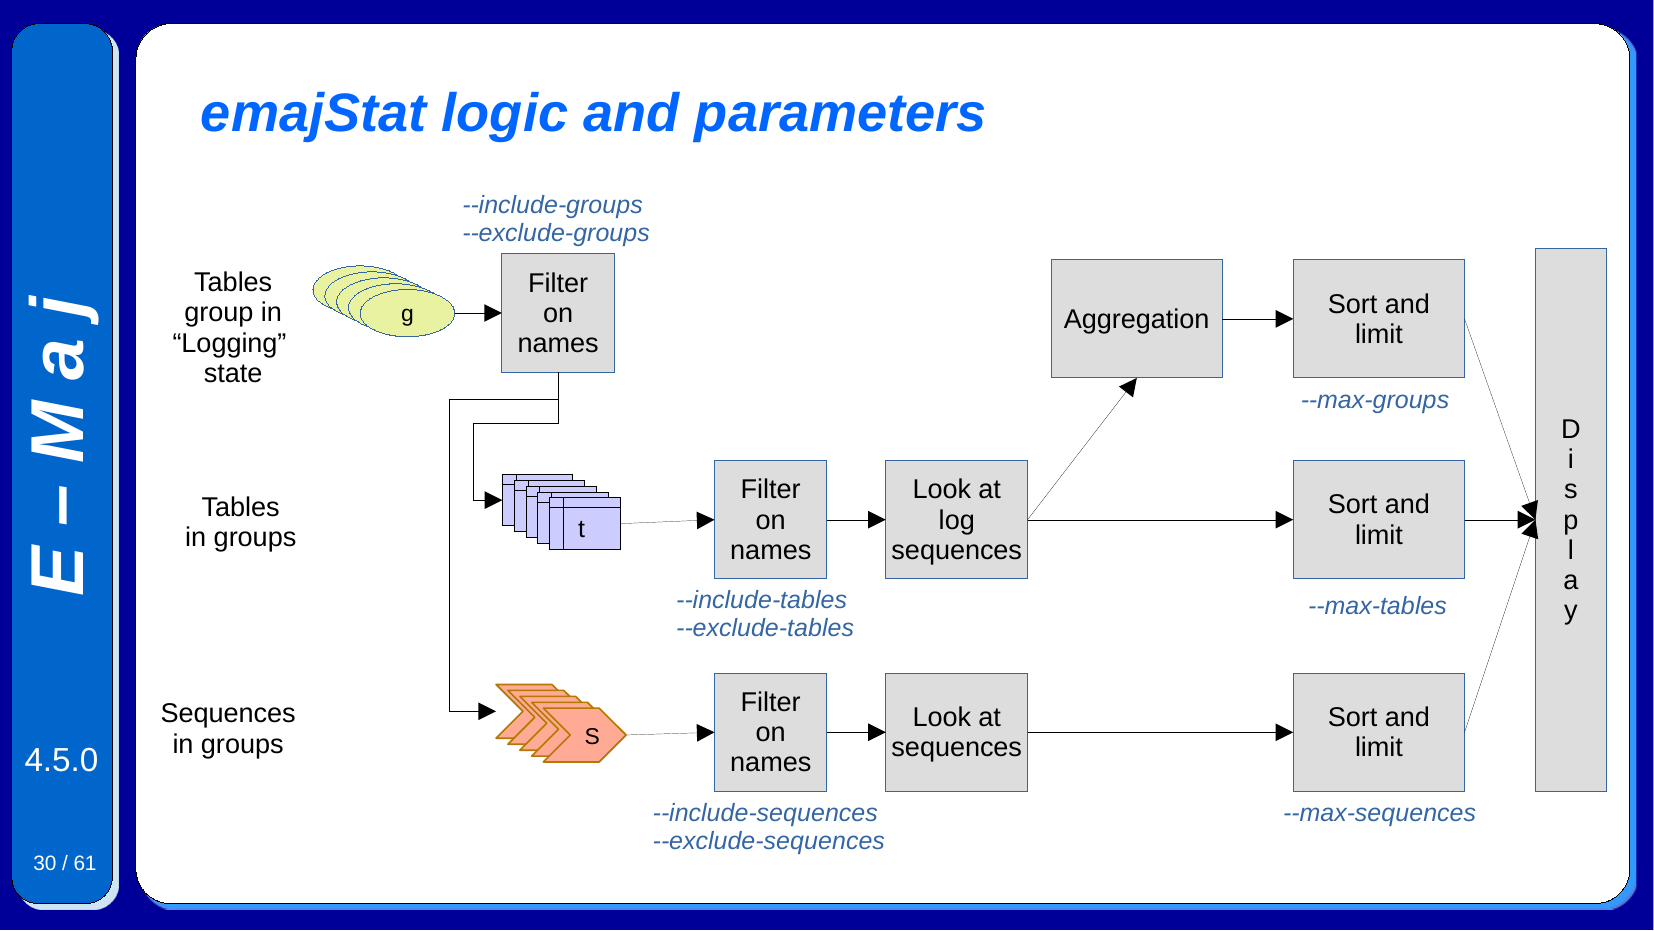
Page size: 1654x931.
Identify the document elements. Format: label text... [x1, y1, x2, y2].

text_box --include-sequences --exclude-sequences [637, 791, 910, 863]
text_box Filter on names [714, 673, 827, 791]
text_box Aggregation [1051, 259, 1223, 378]
text_box Filter on names [714, 460, 827, 578]
text_box g [360, 289, 455, 337]
text_box --max-tables [1293, 584, 1471, 628]
title emajStat logic and parameters [200, 34, 1575, 191]
text_box S [543, 708, 626, 762]
text_box D i s p l a y [1535, 248, 1607, 792]
text_box Look at sequences [885, 673, 1028, 792]
text_box --max-sequences [1268, 791, 1495, 835]
text_box S [496, 684, 558, 739]
text_box Sequences in groups [145, 691, 311, 767]
text_box Look at log sequences [885, 460, 1028, 579]
text_box t [549, 497, 621, 550]
text_box Sort and limit [1293, 259, 1465, 378]
text_box --include-tables --exclude-tables [661, 578, 888, 650]
text_box Tables group in “Logging” state [157, 259, 309, 396]
text_box Sort and limit [1293, 460, 1465, 579]
text_box Sort and limit [1293, 673, 1465, 791]
text_box --include-groups --exclude-groups [447, 183, 674, 254]
text_box --max-groups [1286, 378, 1465, 421]
text_box Tables in groups [170, 484, 312, 560]
text_box [502, 474, 609, 544]
text_box [507, 690, 594, 757]
text_box Filter on names [501, 253, 615, 373]
text_box [312, 265, 432, 327]
